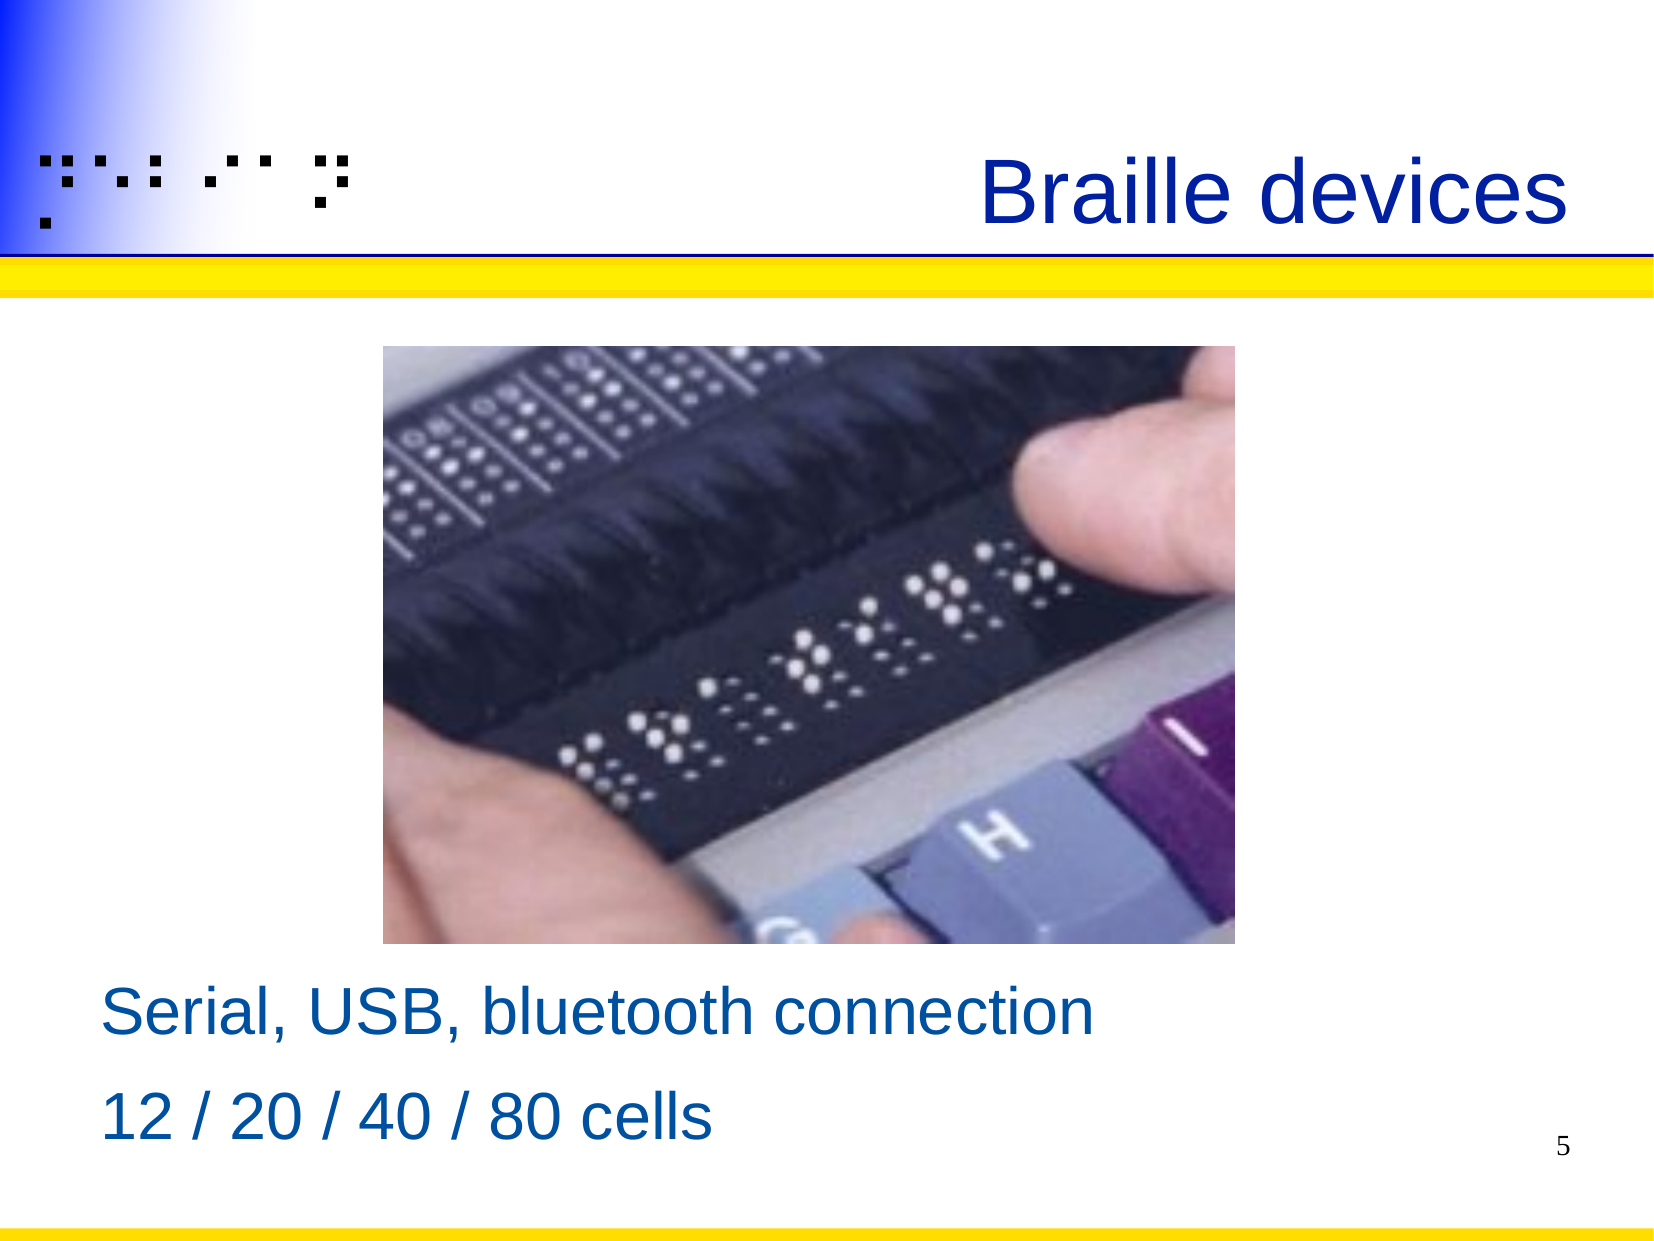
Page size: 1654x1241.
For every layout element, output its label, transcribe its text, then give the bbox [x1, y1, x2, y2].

picture [383, 346, 1235, 944]
title Braille devices [372, 126, 1571, 257]
list Serial, USB, bluetooth connection 12 / 20 / 40 / 80 cells [82, 974, 1571, 1205]
